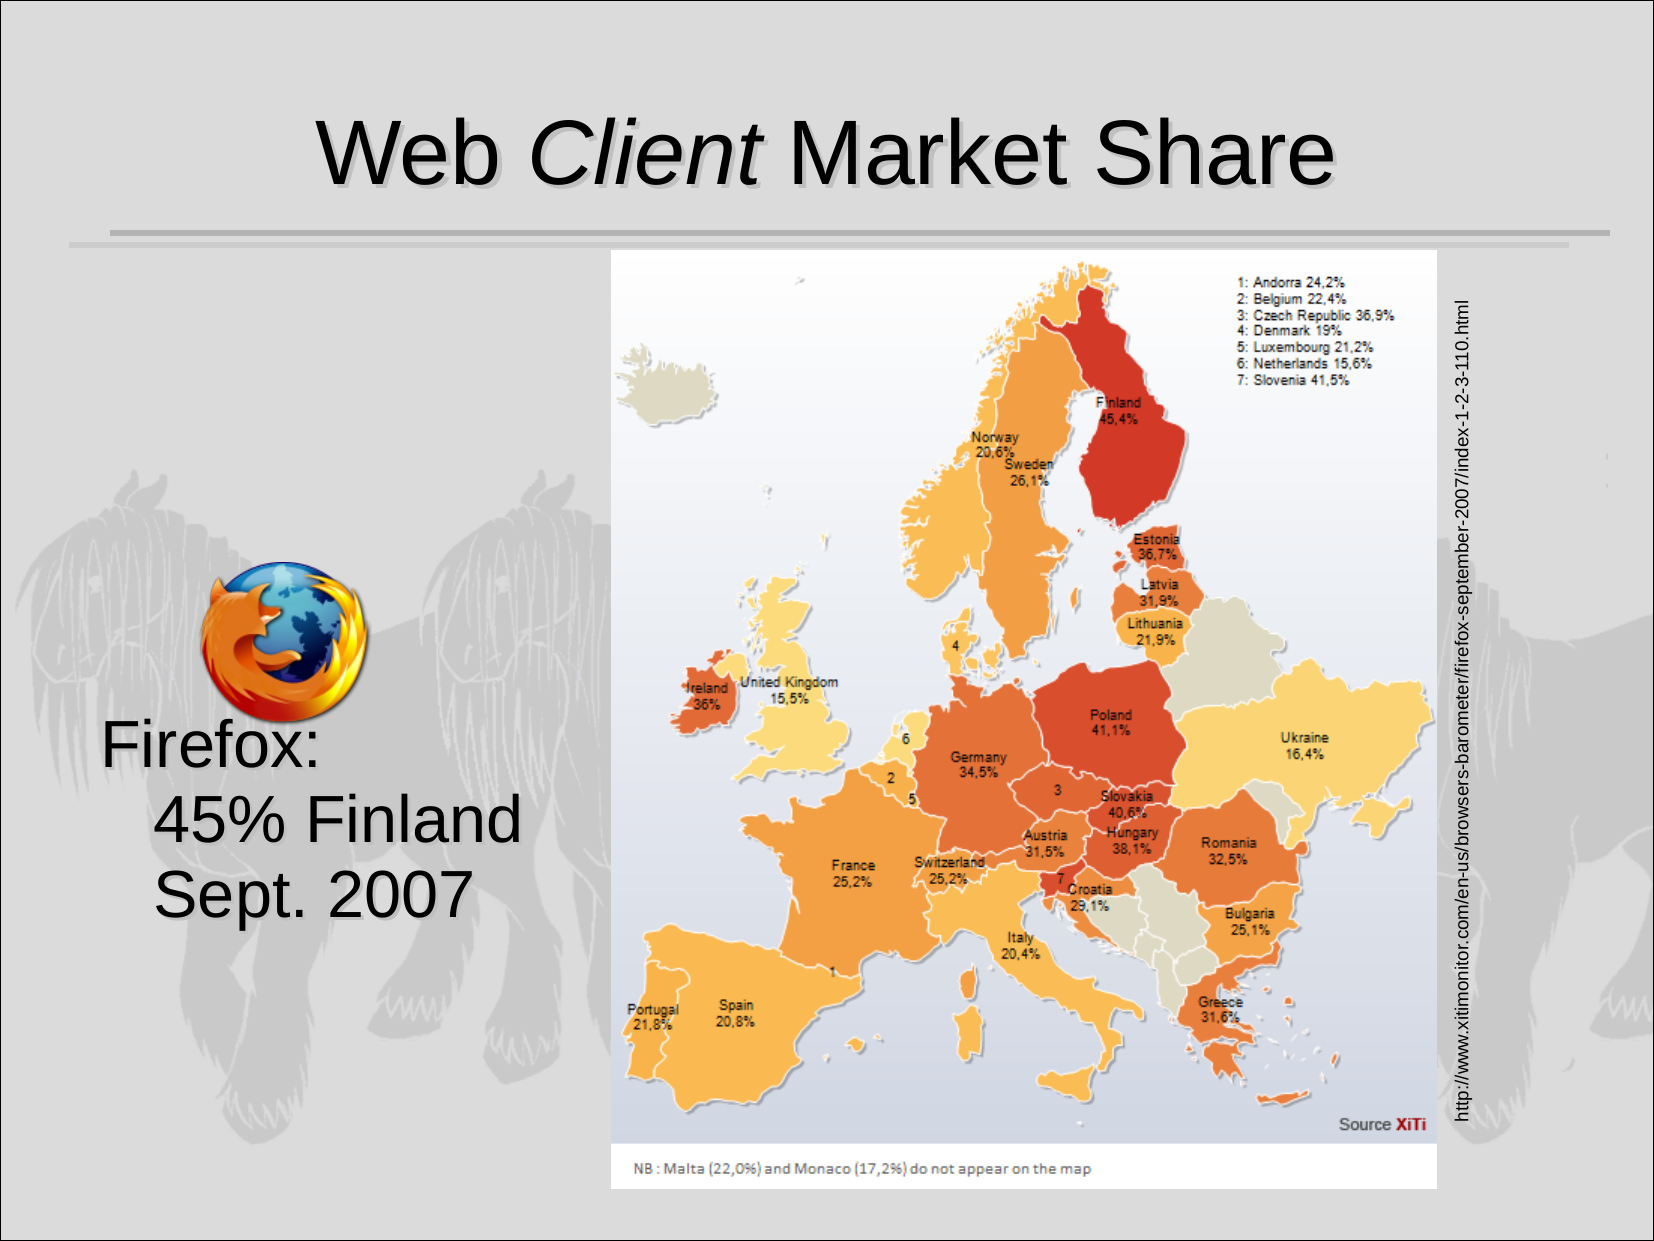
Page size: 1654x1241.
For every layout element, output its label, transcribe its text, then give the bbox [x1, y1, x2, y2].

title Web Client Market Share [82, 49, 1571, 257]
picture [611, 250, 1437, 290]
list Firefox: 45% Finland Sept. 2007 [82, 290, 1571, 1109]
picture [611, 1109, 1437, 1189]
